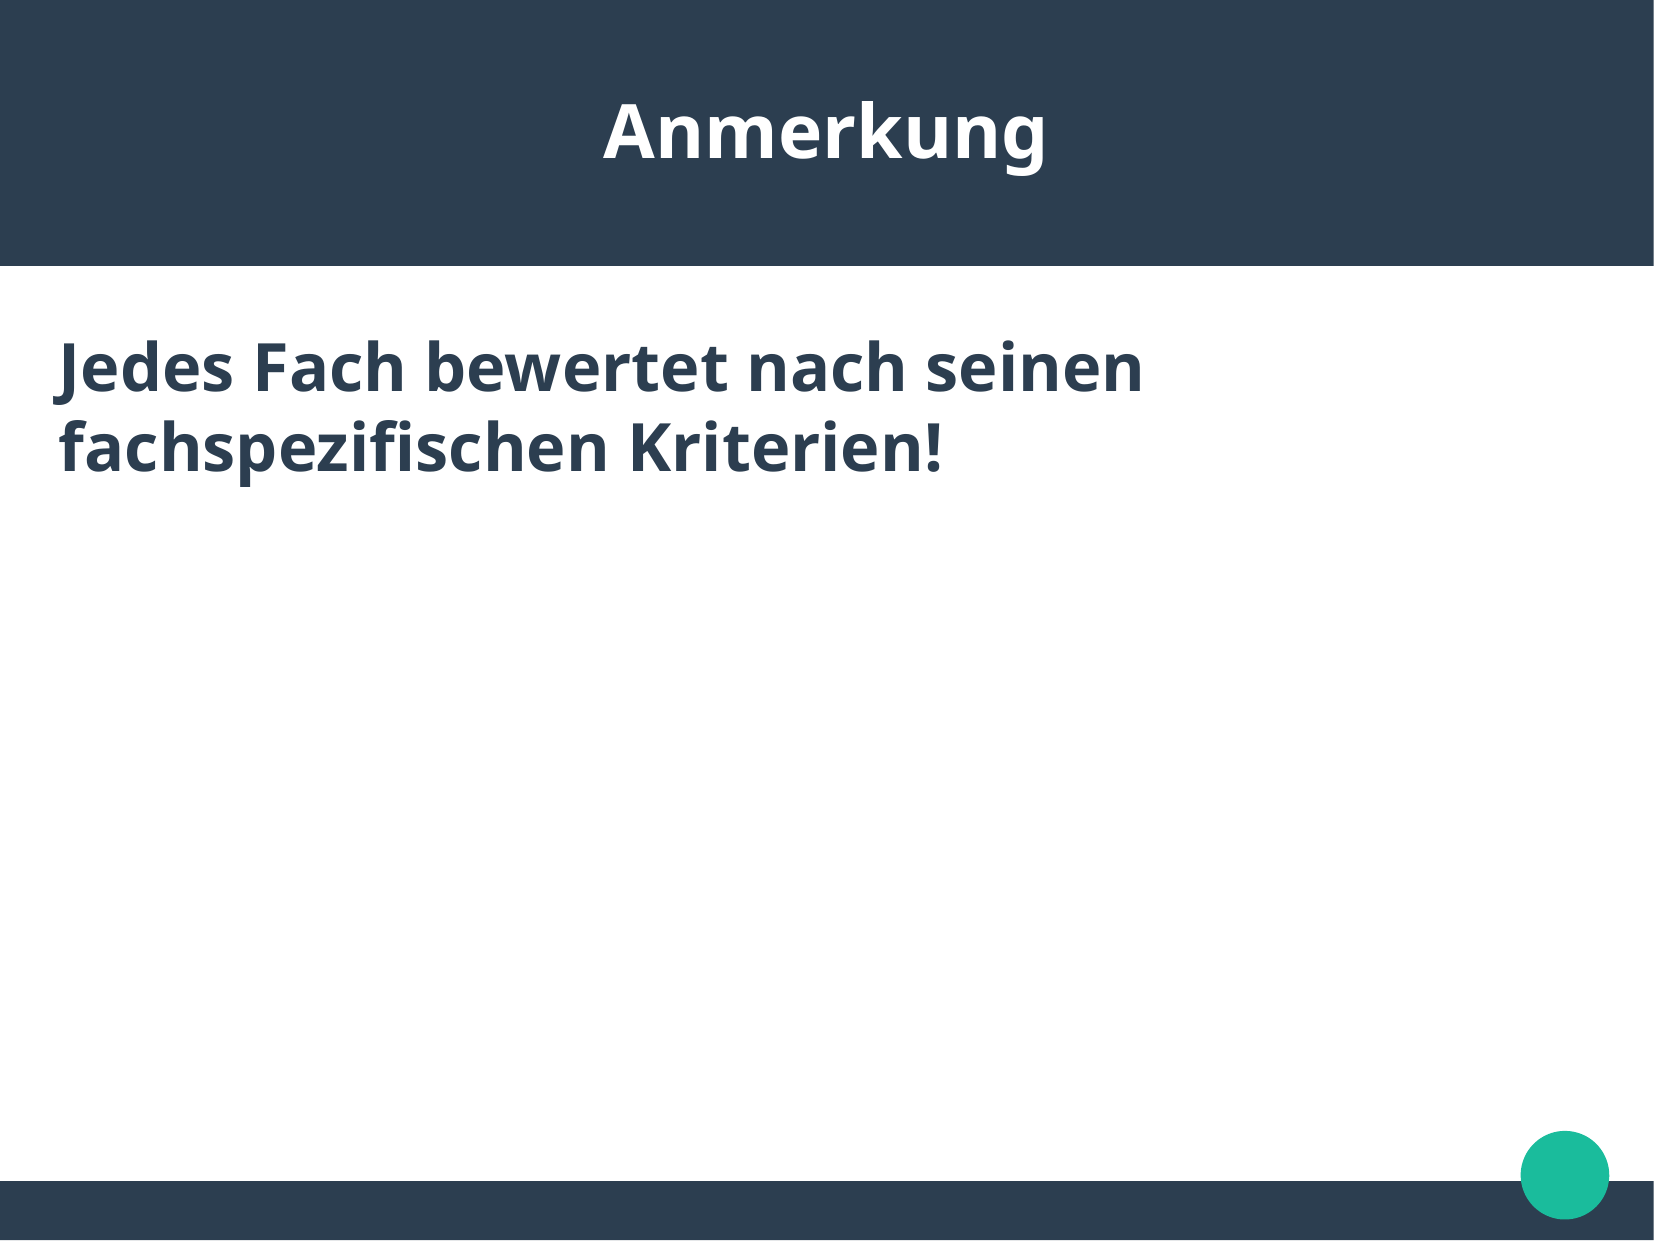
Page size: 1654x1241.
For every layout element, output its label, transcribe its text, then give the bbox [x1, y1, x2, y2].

list Jedes Fach bewertet nach seinen fachspezifischen Kriterien! [59, 324, 1595, 1152]
title Anmerkung [59, 49, 1595, 207]
